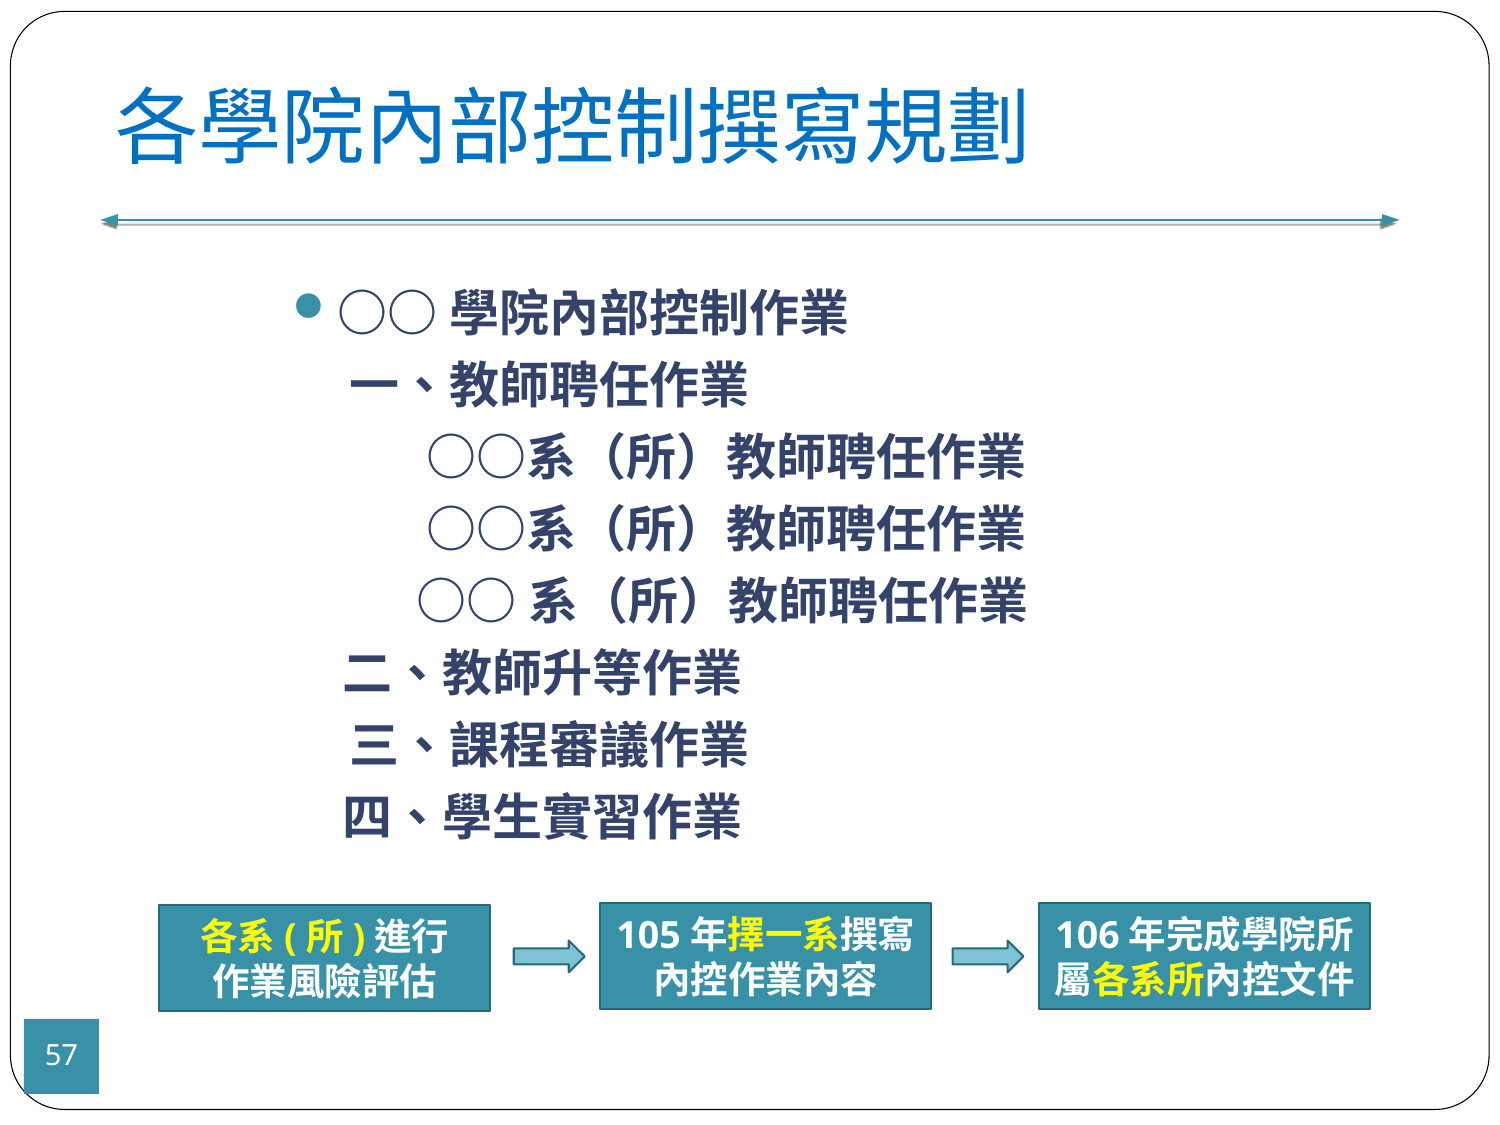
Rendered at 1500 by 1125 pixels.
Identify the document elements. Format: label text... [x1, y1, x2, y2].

text_box [513, 940, 585, 973]
text_box ○○學院內部控制作業 一、教師聘任作業 ○○系（所）教師聘任作業 ○○系（所）教師聘任作業 ○○系（所）教師聘任作業 二、教師升等作業 三、課程審議作業 四、學生實習作業 [277, 243, 1377, 988]
text_box 各系(所)進行 作業風險評估 [159, 905, 490, 1011]
text_box 57 [23, 1018, 99, 1094]
text_box 各學院內部控制撰寫規劃 [100, 66, 1308, 183]
text_box 106年完成學院所屬各系所內控文件 [1039, 903, 1370, 1009]
text_box 105年擇一系撰寫 內控作業內容 [600, 903, 931, 1009]
text_box [952, 940, 1024, 973]
